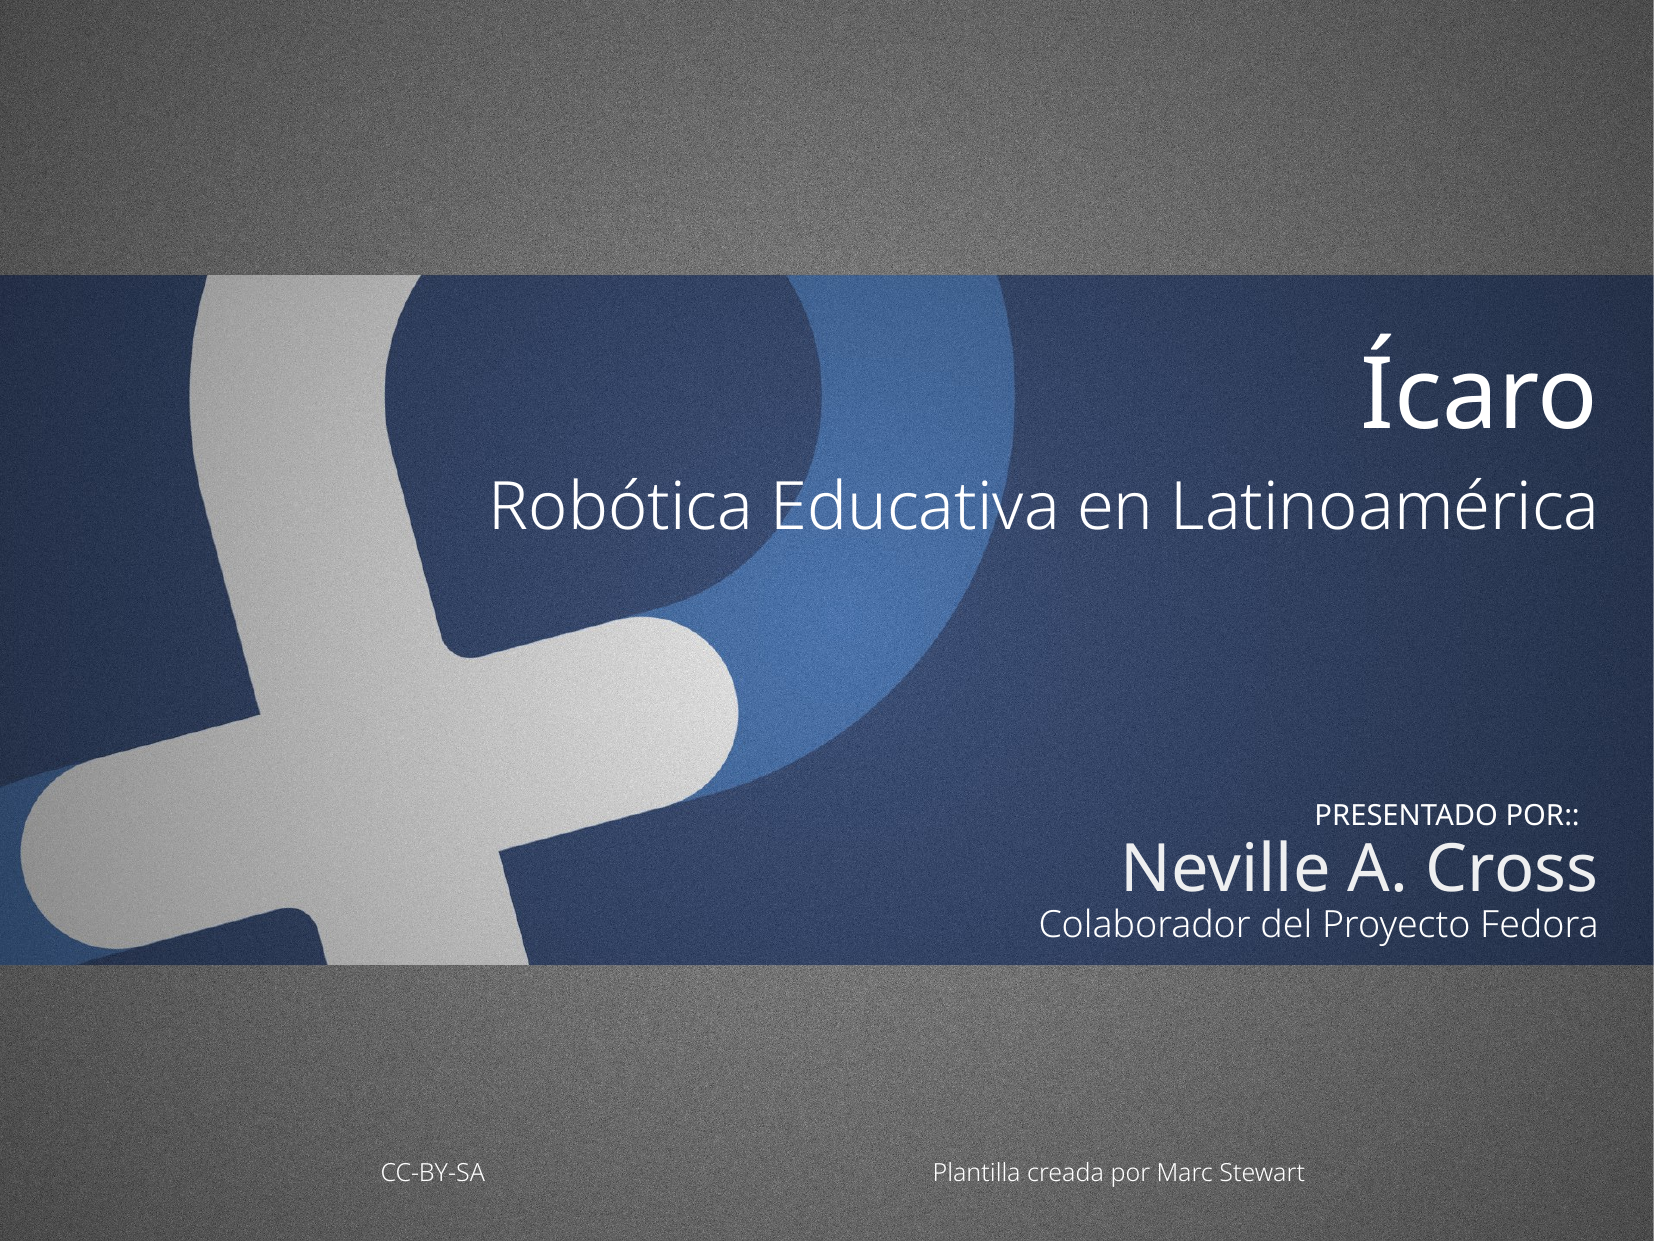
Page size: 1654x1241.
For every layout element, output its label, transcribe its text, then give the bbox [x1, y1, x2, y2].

text_box PRESENTADO POR:: [779, 786, 1595, 857]
title Ícaro [248, 330, 1599, 449]
subtitle Robótica Educativa en Latinoamérica [354, 457, 1601, 621]
text_box Colaborador del Proyecto Fedora [531, 887, 1615, 958]
text_box CC-BY-SA Plantilla creada por Marc Stewart [75, 1126, 1613, 1197]
text_box Neville A. Cross [649, 818, 1615, 887]
picture [0, 0, 1654, 1241]
